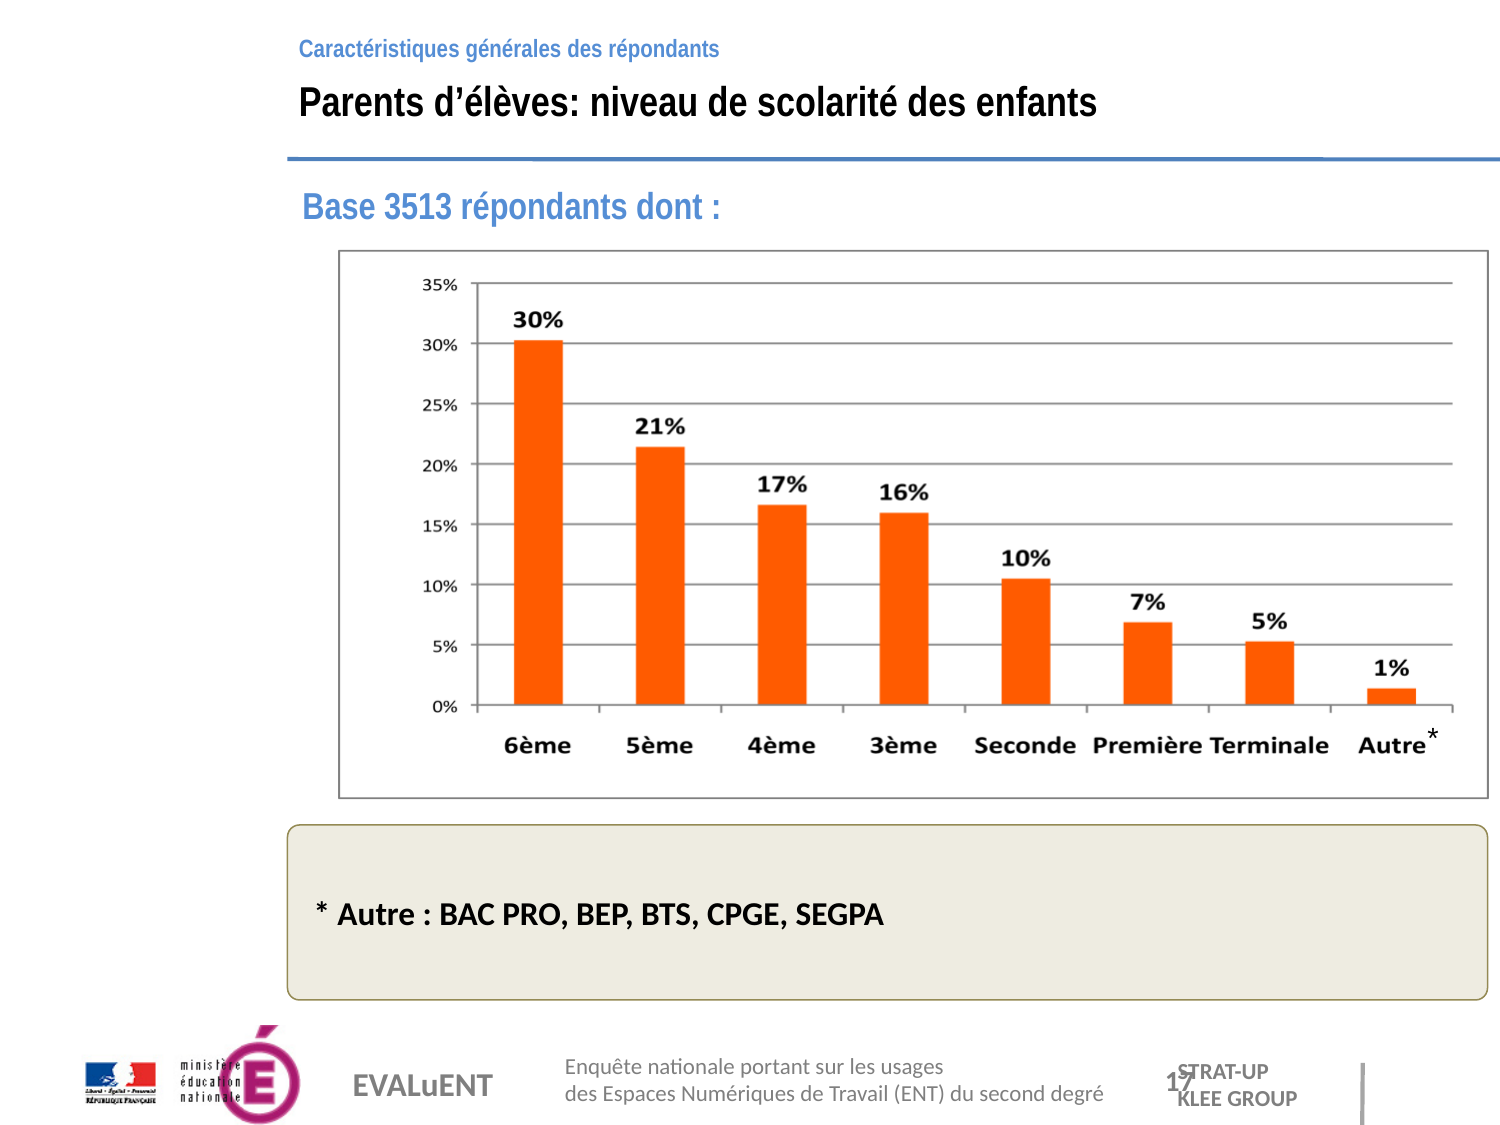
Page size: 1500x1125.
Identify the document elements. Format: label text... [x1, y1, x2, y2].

text_box Base 3513 répondants dont : [287, 174, 743, 236]
picture [337, 249, 1490, 800]
text_box * Autre : BAC PRO, BEP, BTS, CPGE, SEGPA [287, 824, 1488, 1000]
text_box * [1412, 711, 1455, 763]
text_box Caractéristiques générales des répondants Parents d’élèves: niveau de scolarité des enfants [284, 25, 1455, 100]
text_box [1074, 1050, 1426, 1110]
